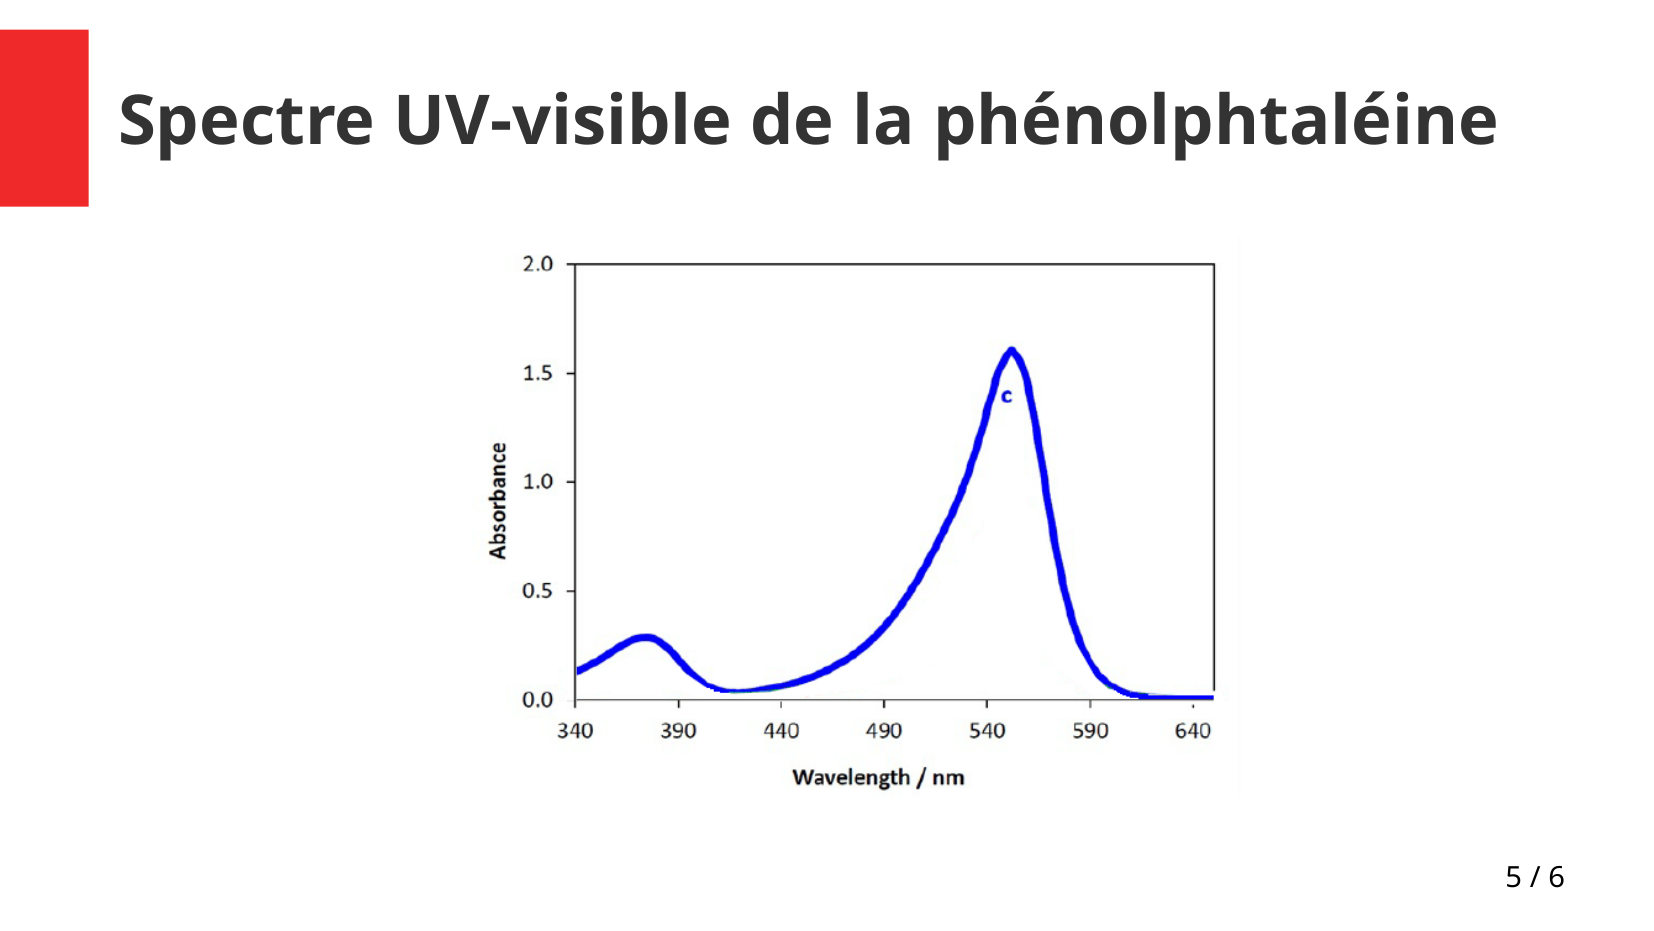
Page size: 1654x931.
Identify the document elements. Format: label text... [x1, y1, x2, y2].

title Spectre UV-visible de la phénolphtaléine [118, 29, 1595, 207]
picture [472, 236, 1241, 798]
